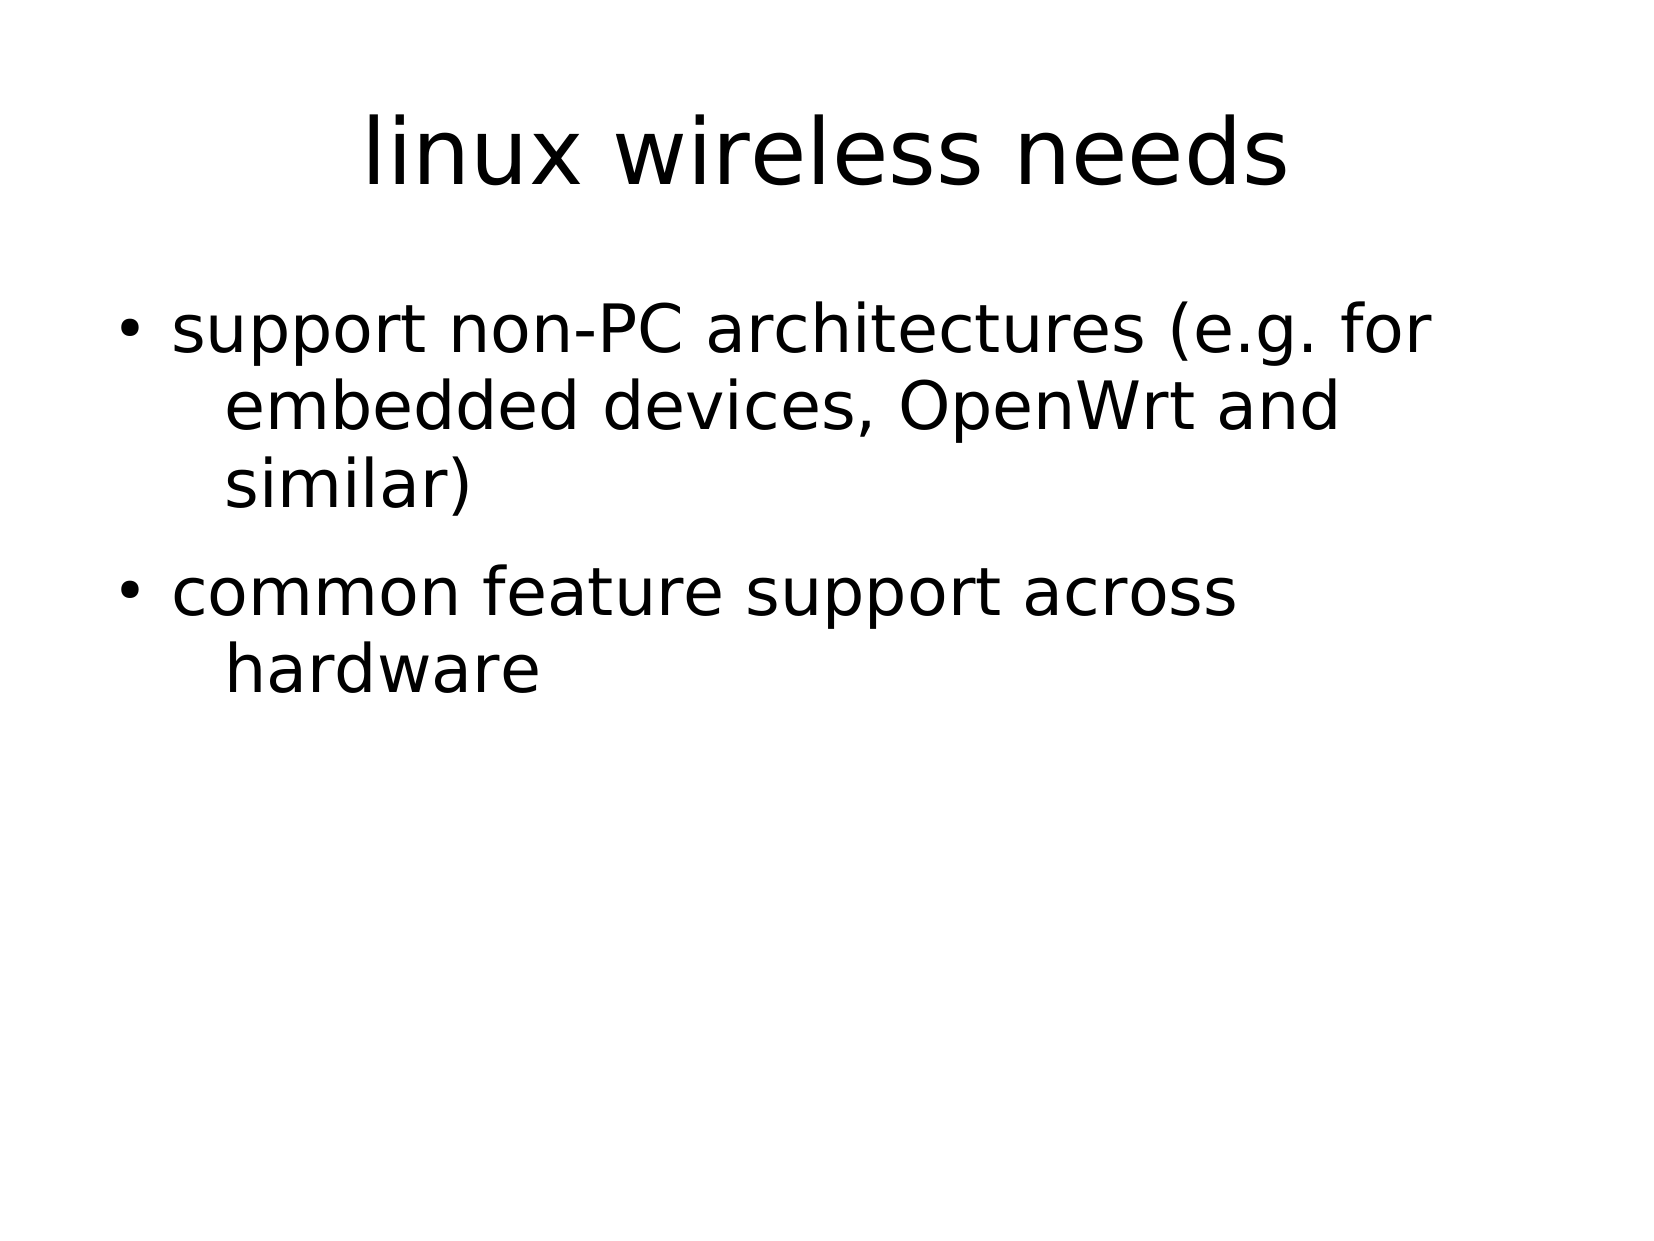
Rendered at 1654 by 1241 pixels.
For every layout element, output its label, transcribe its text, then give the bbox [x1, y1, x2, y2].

list support non-PC architectures (e.g. for embedded devices, OpenWrt and similar) common feature support across hardware [82, 290, 1571, 1109]
title linux wireless needs [82, 49, 1571, 257]
